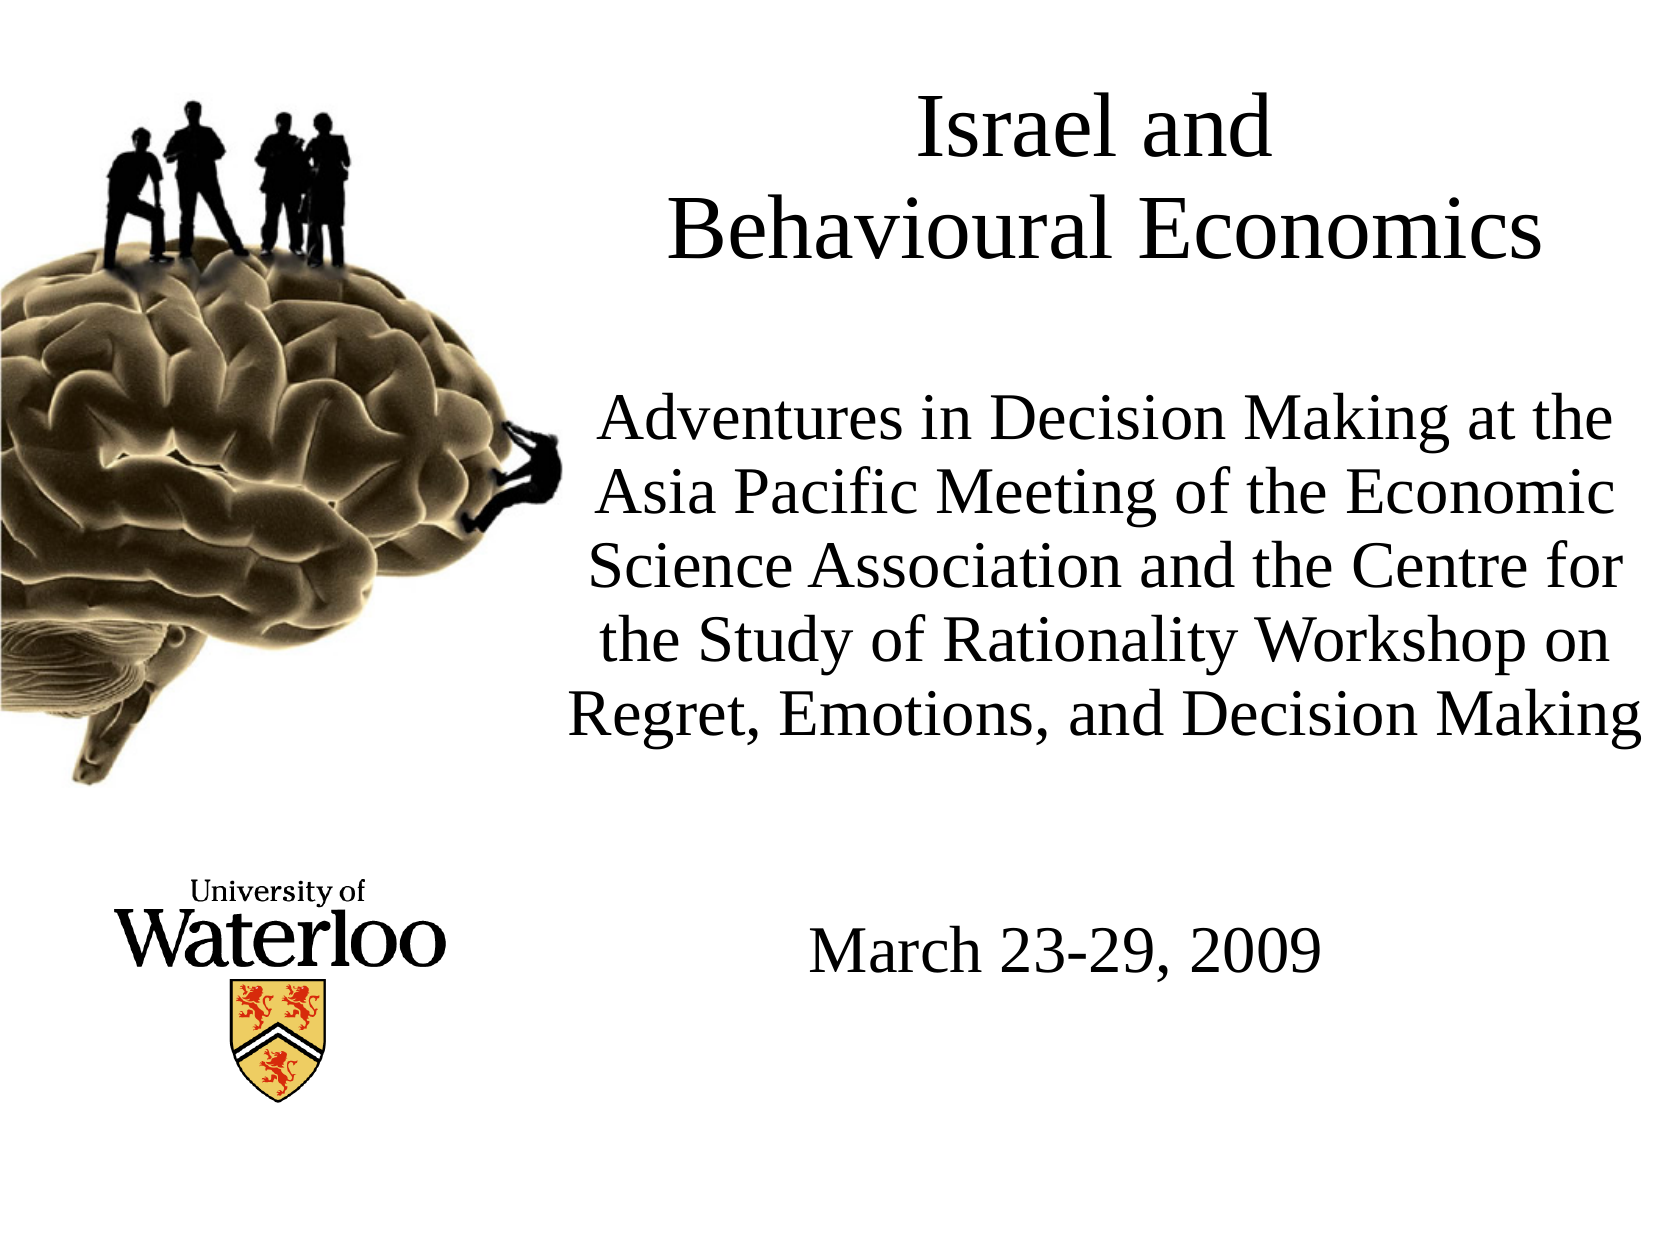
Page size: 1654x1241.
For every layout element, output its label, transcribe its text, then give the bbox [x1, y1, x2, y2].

subtitle March 23-29, 2009 [562, 810, 1571, 1163]
title Israel and Behavioural Economics Adventures in Decision Making at the Asia Pacific Meeting of the Economic Science Association and the Centre for the Study of Rationality Workshop on Regret, Emotions, and Decision Making [562, 75, 1651, 751]
picture [108, 859, 451, 1126]
picture [0, 92, 564, 788]
